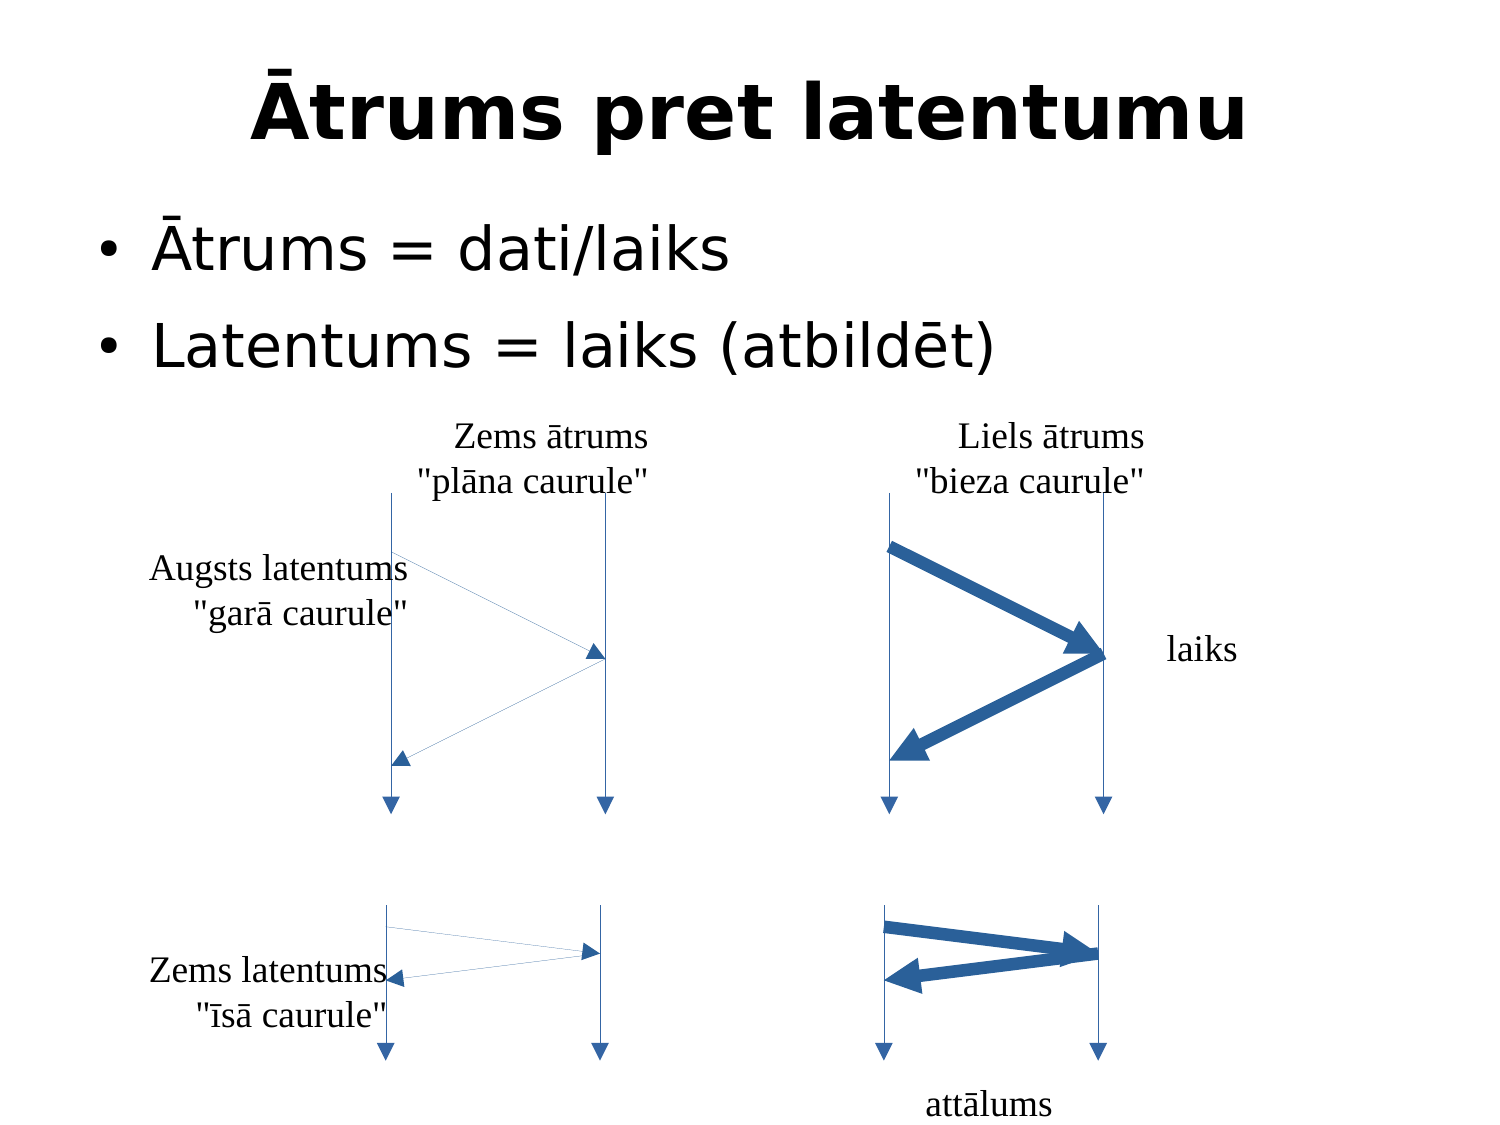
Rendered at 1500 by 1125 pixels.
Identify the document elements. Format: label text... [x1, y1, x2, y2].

text_box Zems latentums "īsā caurule" [133, 937, 403, 1043]
text_box Zems ātrums "plāna caurule" [401, 403, 664, 509]
text_box attālums [910, 1071, 1068, 1125]
text_box Liels ātrums "bieza caurule" [899, 403, 1160, 509]
text_box Augsts latentums "garā caurule" [133, 535, 424, 641]
list Ātrums = dati/laiks Latentums = laiks (atbildēt) [80, 214, 1401, 402]
text_box laiks [1151, 616, 1253, 676]
title Ātrums pret latentumu [75, 61, 1425, 164]
